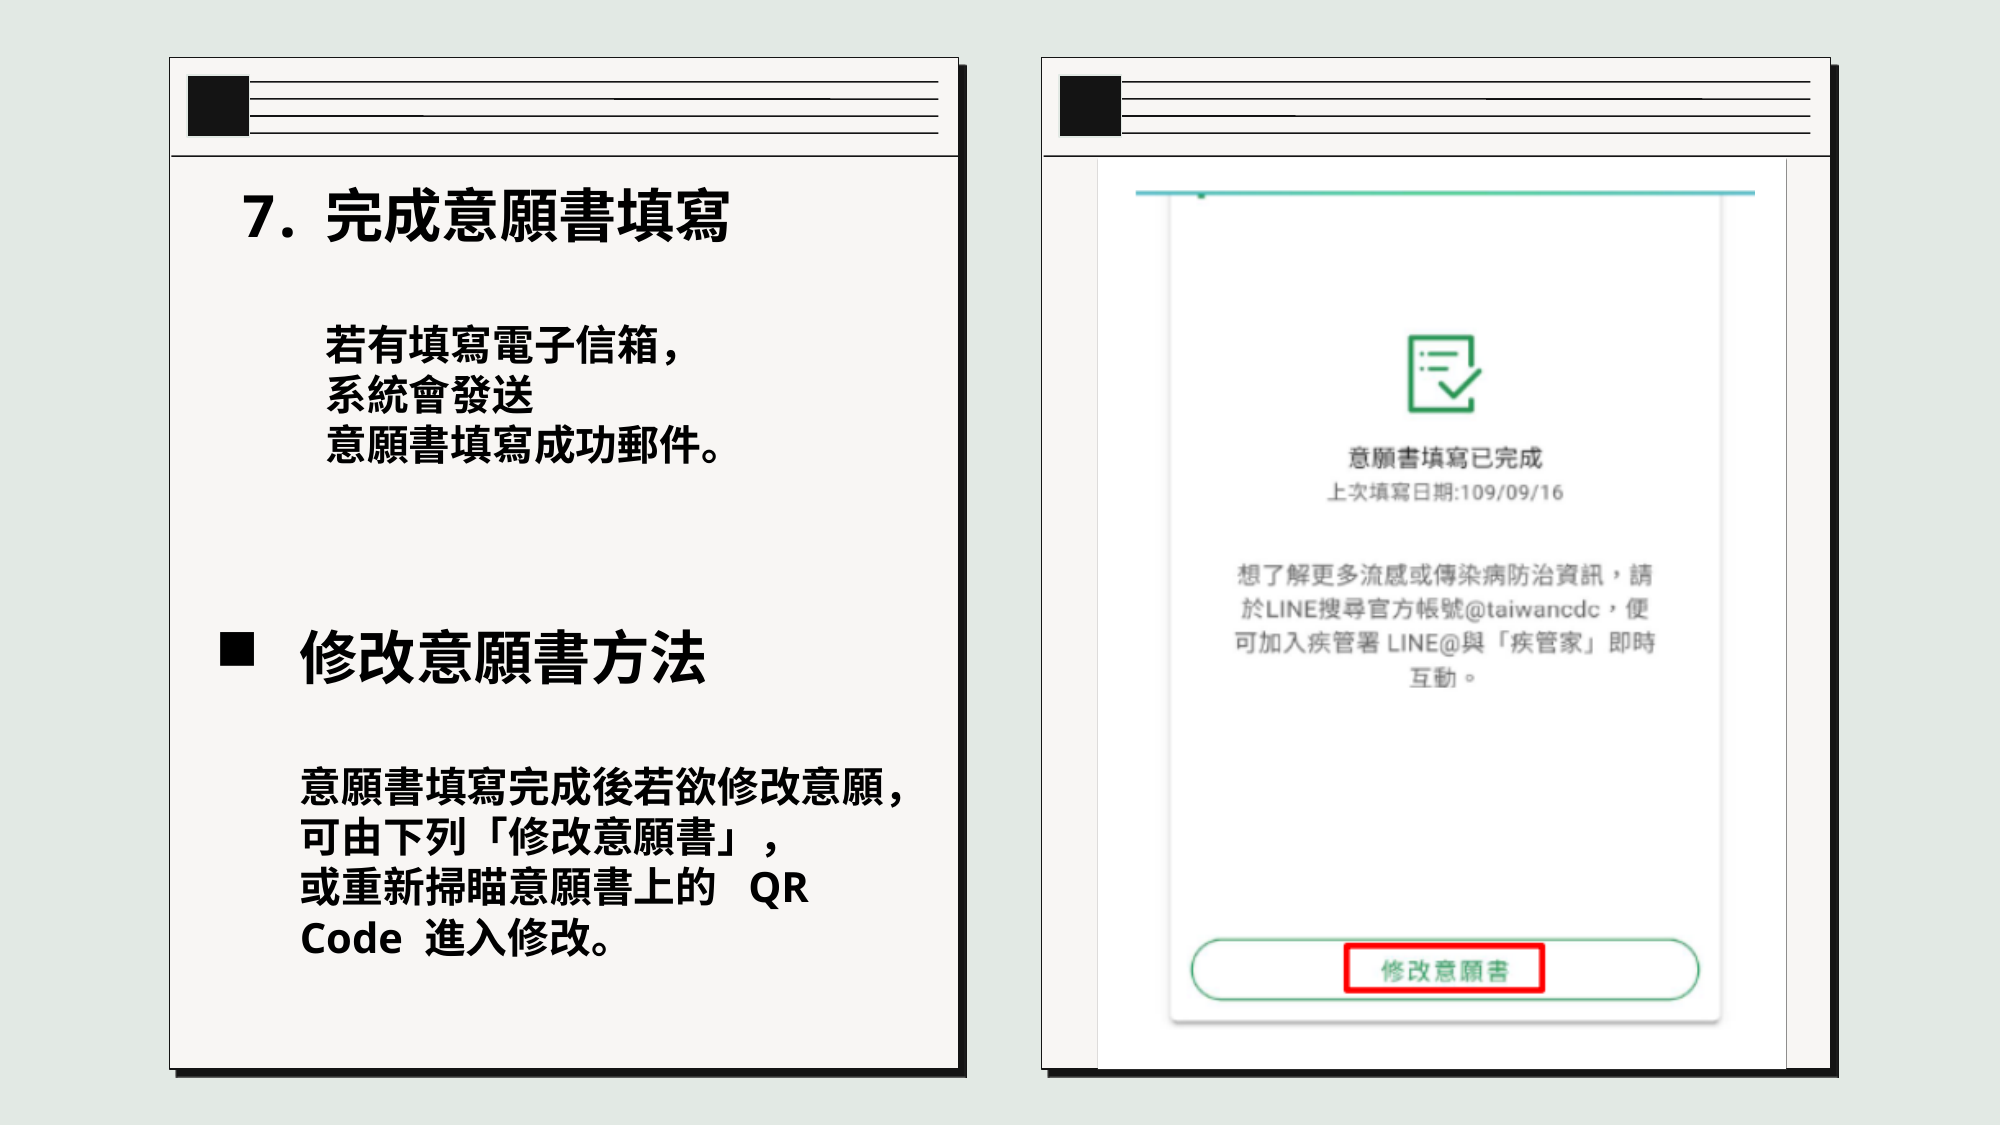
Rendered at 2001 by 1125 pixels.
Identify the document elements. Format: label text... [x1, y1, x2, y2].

picture [1128, 189, 1755, 1039]
text_box 修改意願書方法 意願書填寫完成後若欲修改意願，可由下列「修改意願書」， 或重新掃瞄意願書上的 QR Code 進入修改。 [200, 613, 933, 962]
text_box 完成意願書填寫 若有填寫電子信箱， 系統會發送 意願書填寫成功郵件。 [225, 171, 908, 520]
